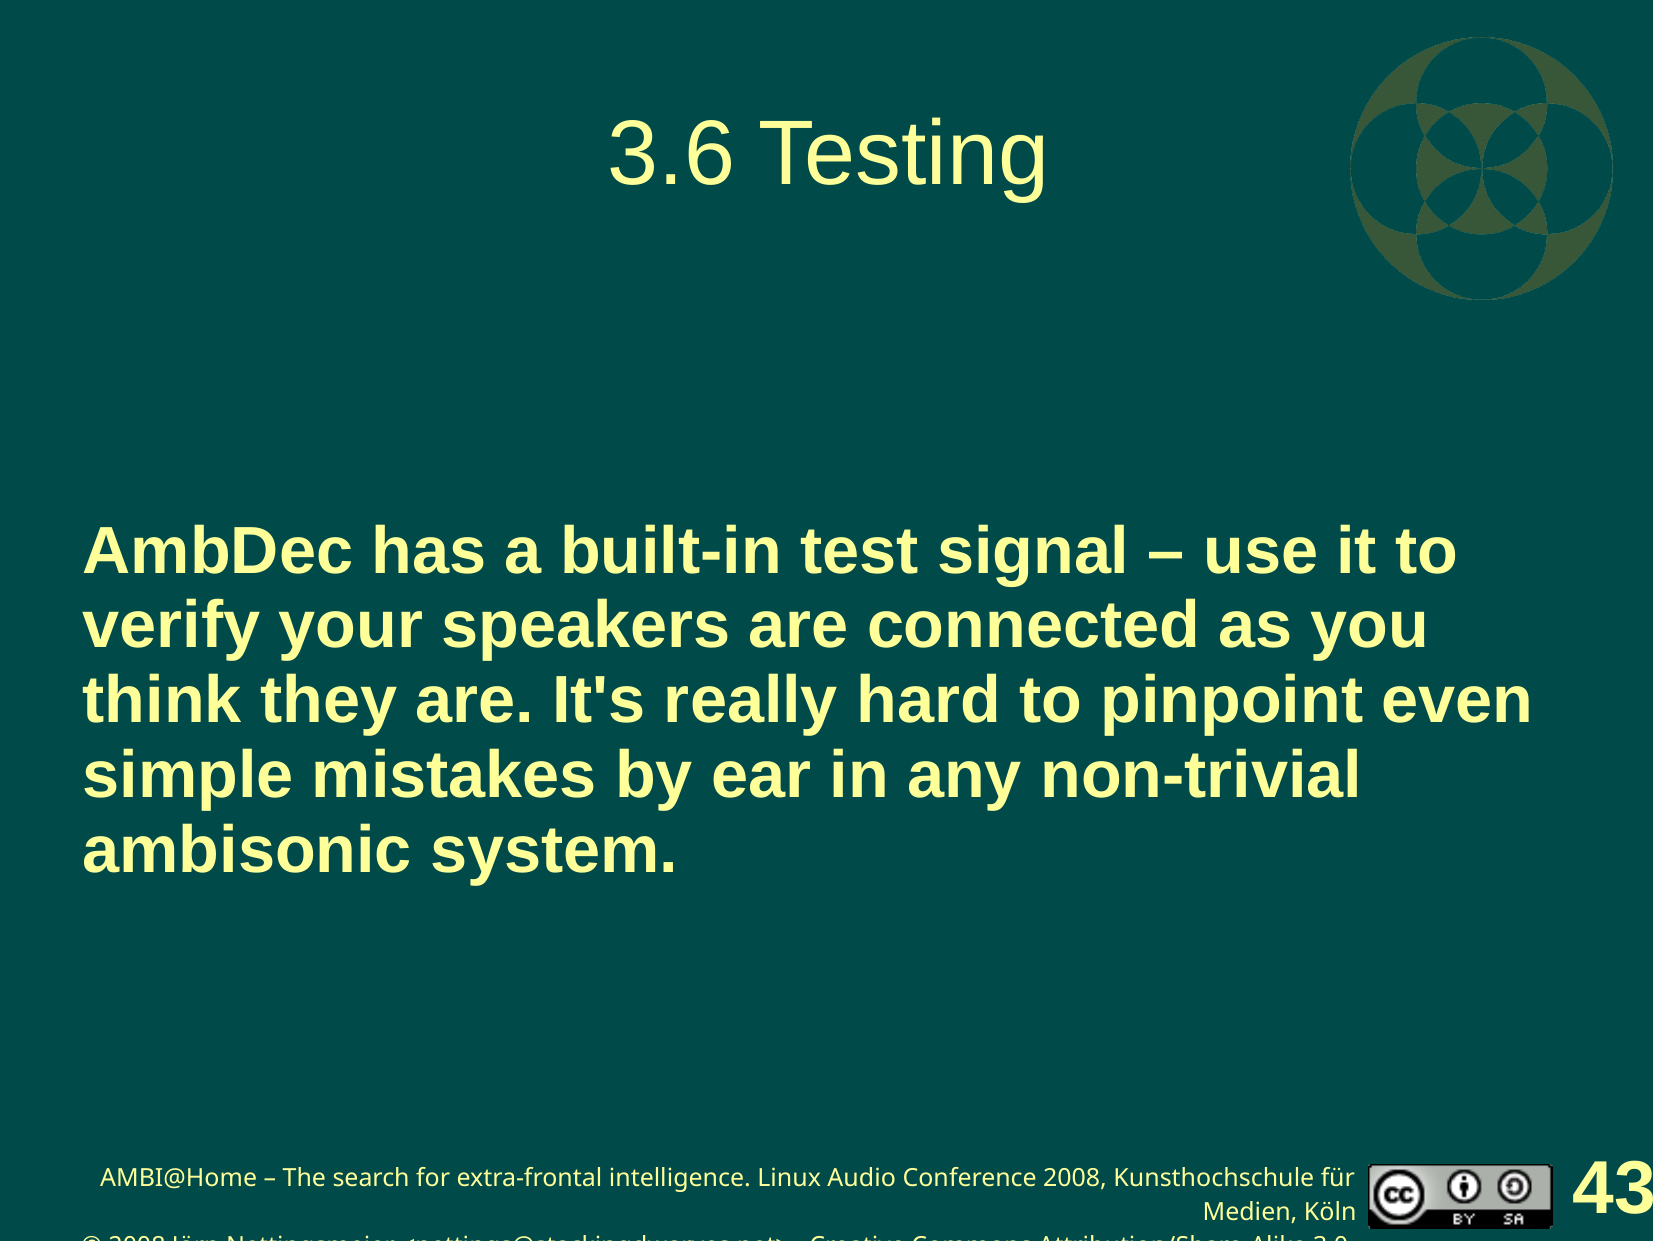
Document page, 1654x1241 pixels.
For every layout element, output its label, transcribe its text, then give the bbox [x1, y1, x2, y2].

picture [1350, 37, 1613, 300]
picture [1368, 1164, 1553, 1229]
title 3.6 Testing [82, 56, 1576, 250]
subtitle AmbDec has a built-in test signal – use it to verify your speakers are connected as you think they are. It's really hard to pinpoint even simple mistakes by ear in any non-trivial ambisonic system. [82, 297, 1571, 1102]
